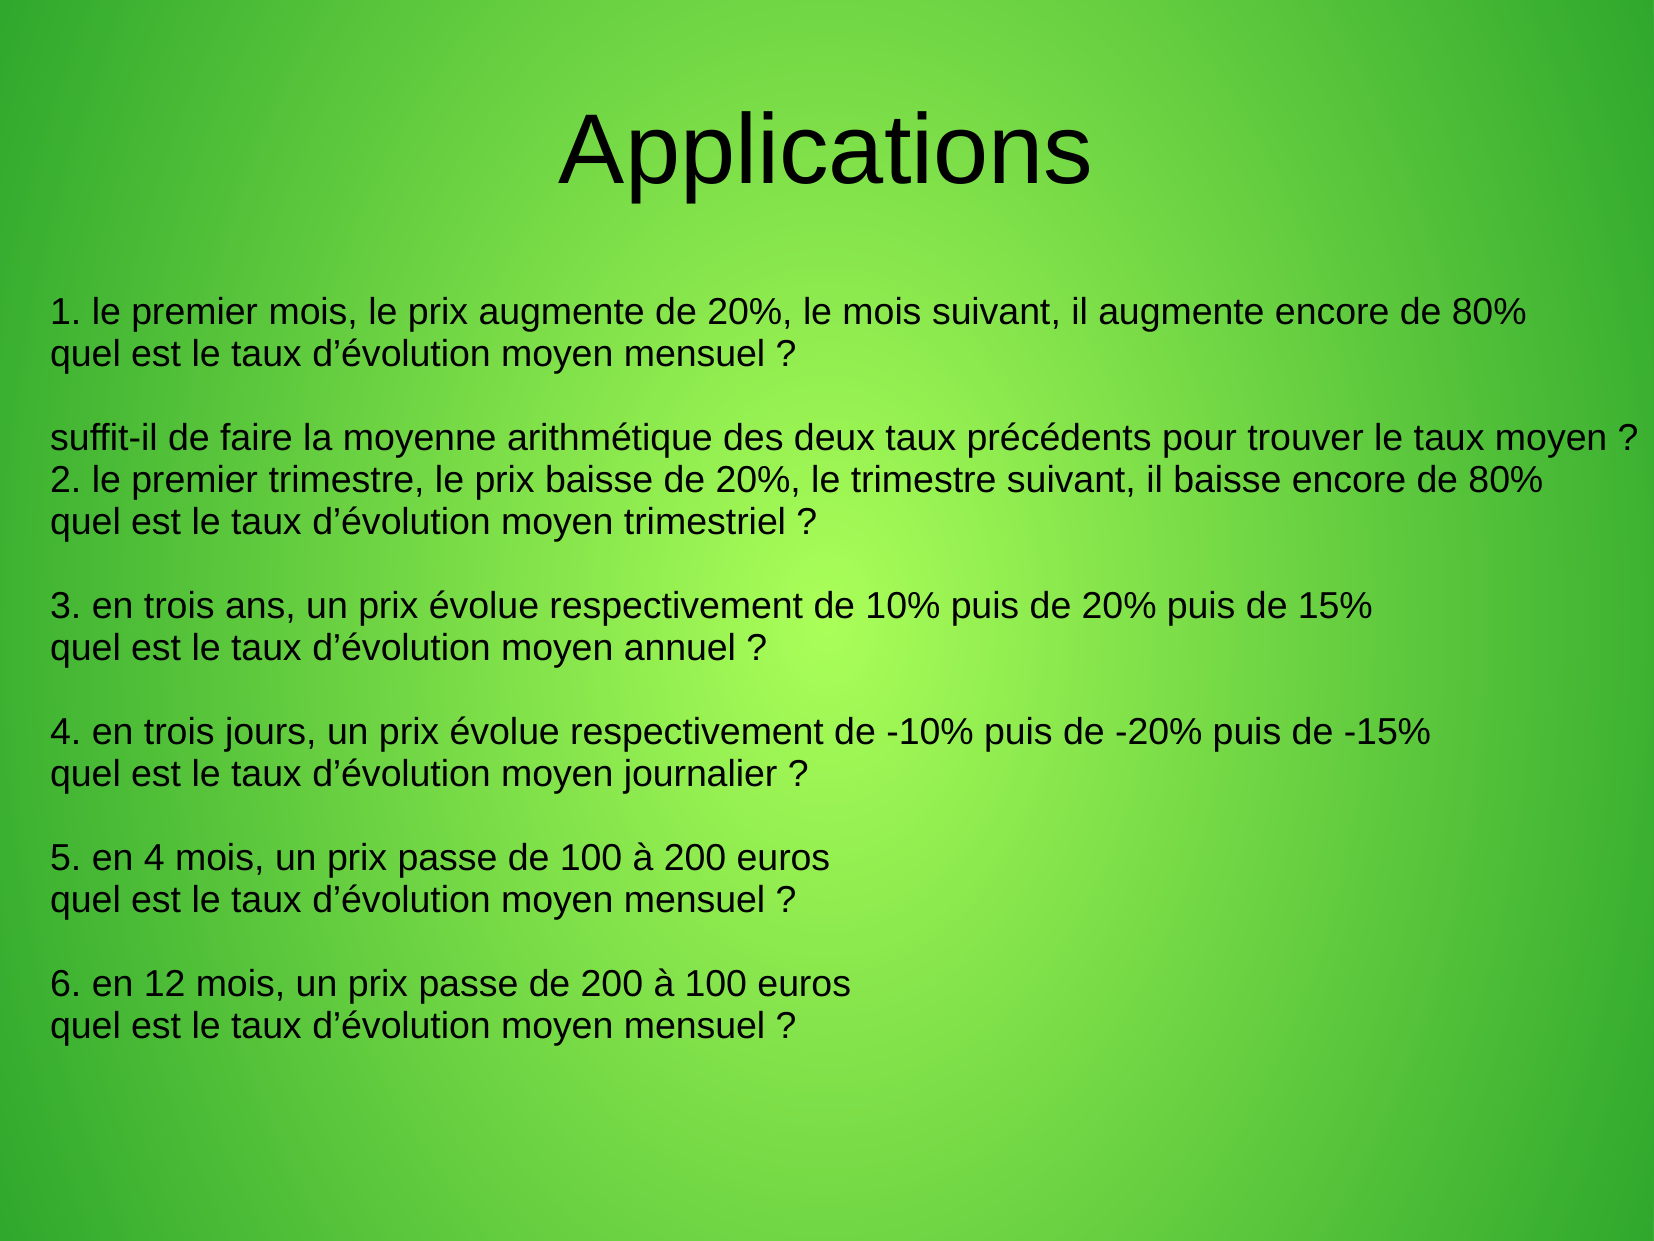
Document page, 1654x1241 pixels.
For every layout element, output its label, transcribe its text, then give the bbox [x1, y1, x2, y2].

text_box 1. le premier mois, le prix augmente de 20%, le mois suivant, il augmente encore de 80% quel est le taux d’évolution moyen mensuel ? suffit-il de faire la moyenne arithmétique des deux taux précédents pour trouver le taux moyen ? 2. le premier trimestre, le prix baisse de 20%, le trimestre suivant, il baisse encore de 80% quel est le taux d’évolution moyen trimestriel ? 3. en trois ans, un prix évolue respectivement de 10% puis de 20% puis de 15% quel est le taux d’évolution moyen annuel ? 4. en trois jours, un prix évolue respectivement de -10% puis de -20% puis de -15% quel est le taux d’évolution moyen journalier ? 5. en 4 mois, un prix passe de 100 à 200 euros quel est le taux d’évolution moyen mensuel ? 6. en 12 mois, un prix passe de 200 à 100 euros quel est le taux d’évolution moyen mensuel ? [35, 283, 1654, 1096]
title Applications [82, 47, 1571, 252]
